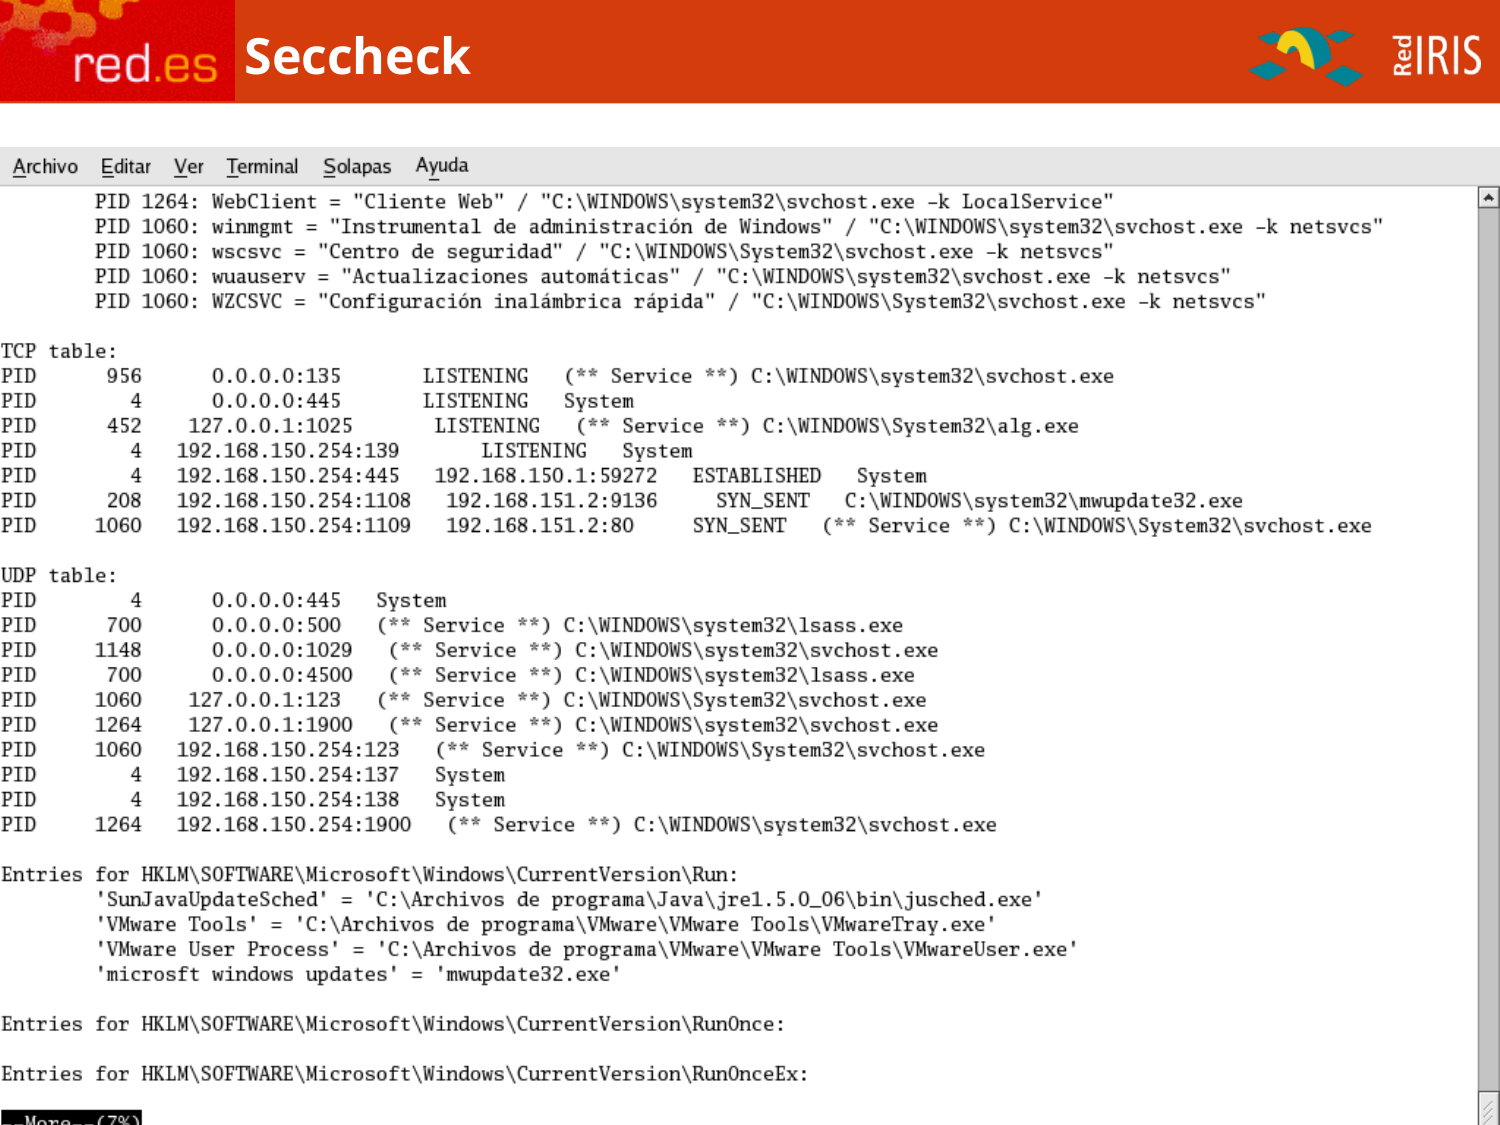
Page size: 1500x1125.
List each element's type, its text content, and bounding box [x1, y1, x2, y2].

title Seccheck [244, 0, 1412, 121]
picture [1412, 27, 1481, 87]
picture [0, 0, 235, 101]
picture [0, 147, 1500, 1125]
